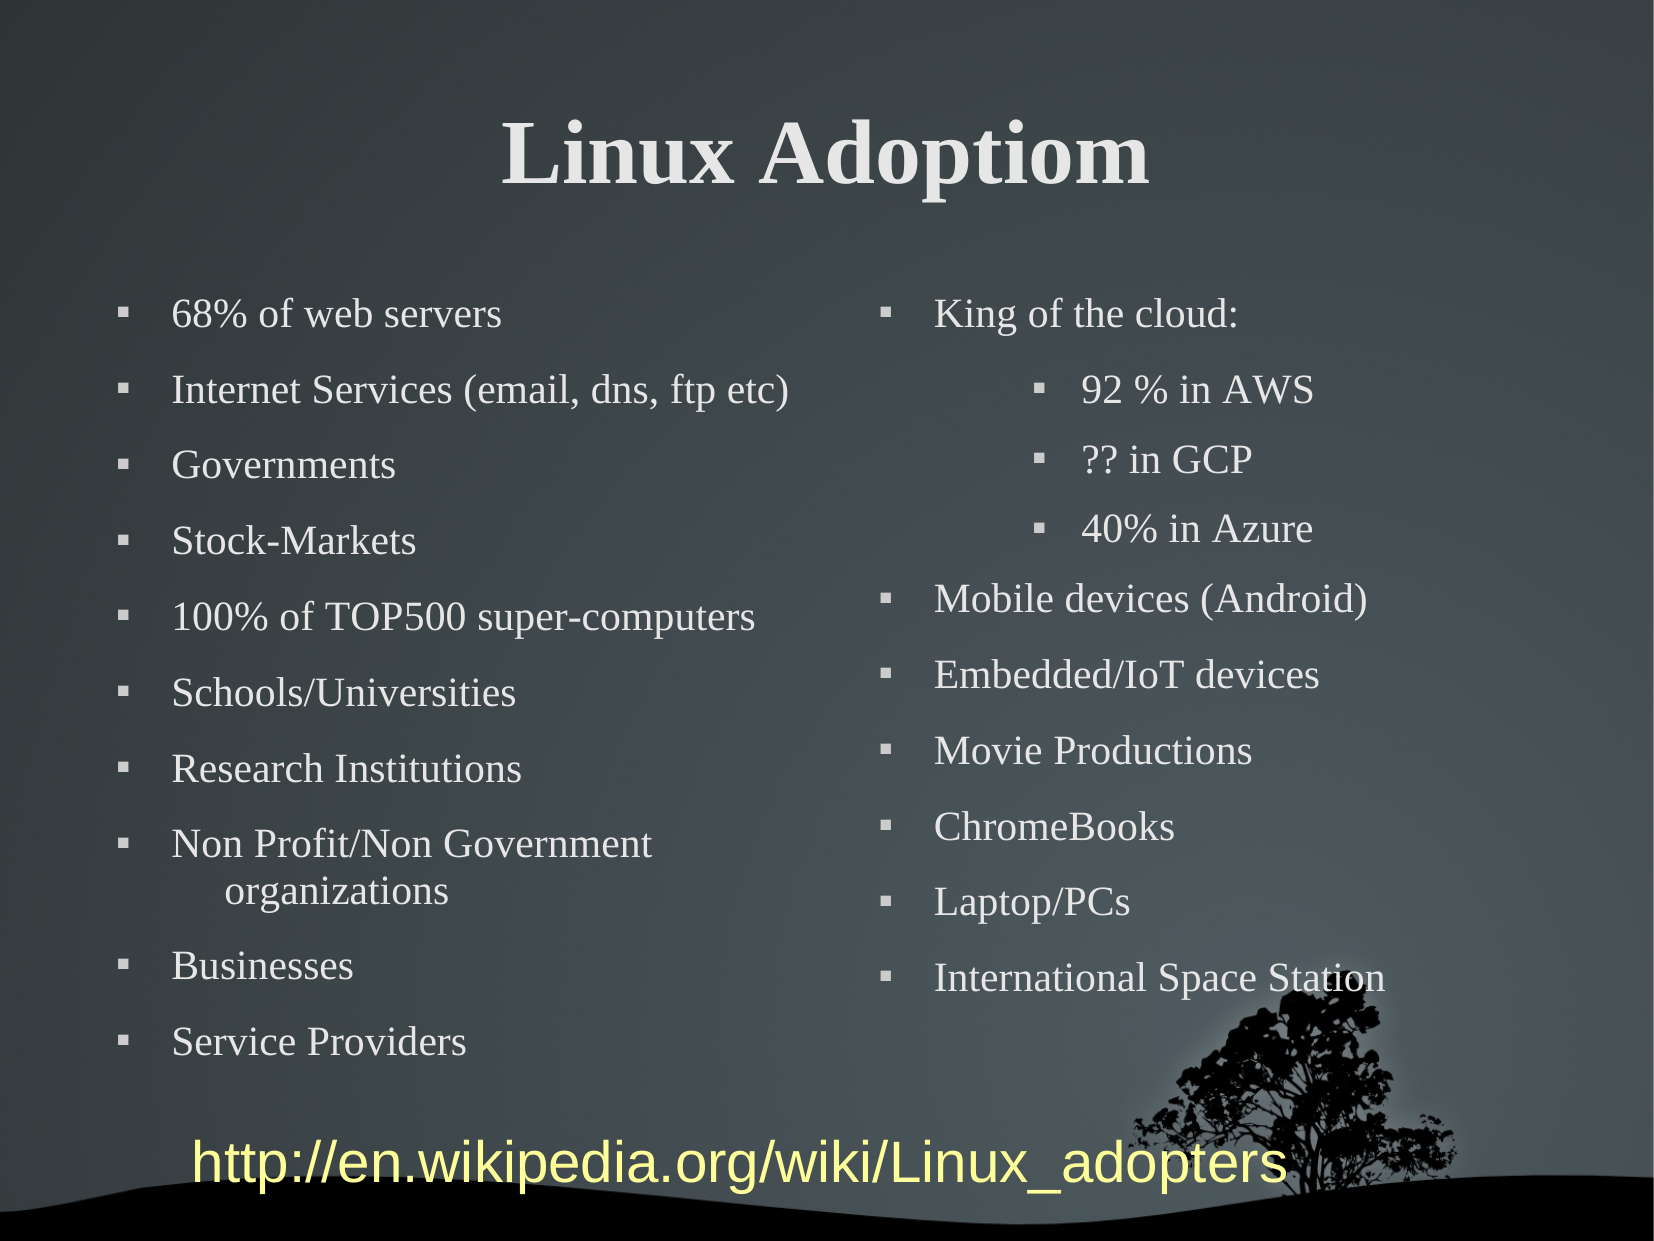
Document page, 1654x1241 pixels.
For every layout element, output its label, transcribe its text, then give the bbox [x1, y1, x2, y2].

list King of the cloud: 92 % in AWS ?? in GCP 40% in Azure Mobile devices (Android) Embedded/IoT devices Movie Productions ChromeBooks Laptop/PCs International Space Station [845, 290, 1572, 1182]
picture [0, 0, 1654, 1241]
text_box http://en.wikipedia.org/wiki/Linux_adopters [177, 1122, 1501, 1209]
list 68% of web servers Internet Services (email, dns, ftp etc) Governments Stock-Markets 100% of TOP500 super-computers Schools/Universities Research Institutions Non Profit/Non Government organizations Businesses Service Providers [82, 290, 809, 1196]
title Linux Adoptiom [82, 49, 1571, 257]
